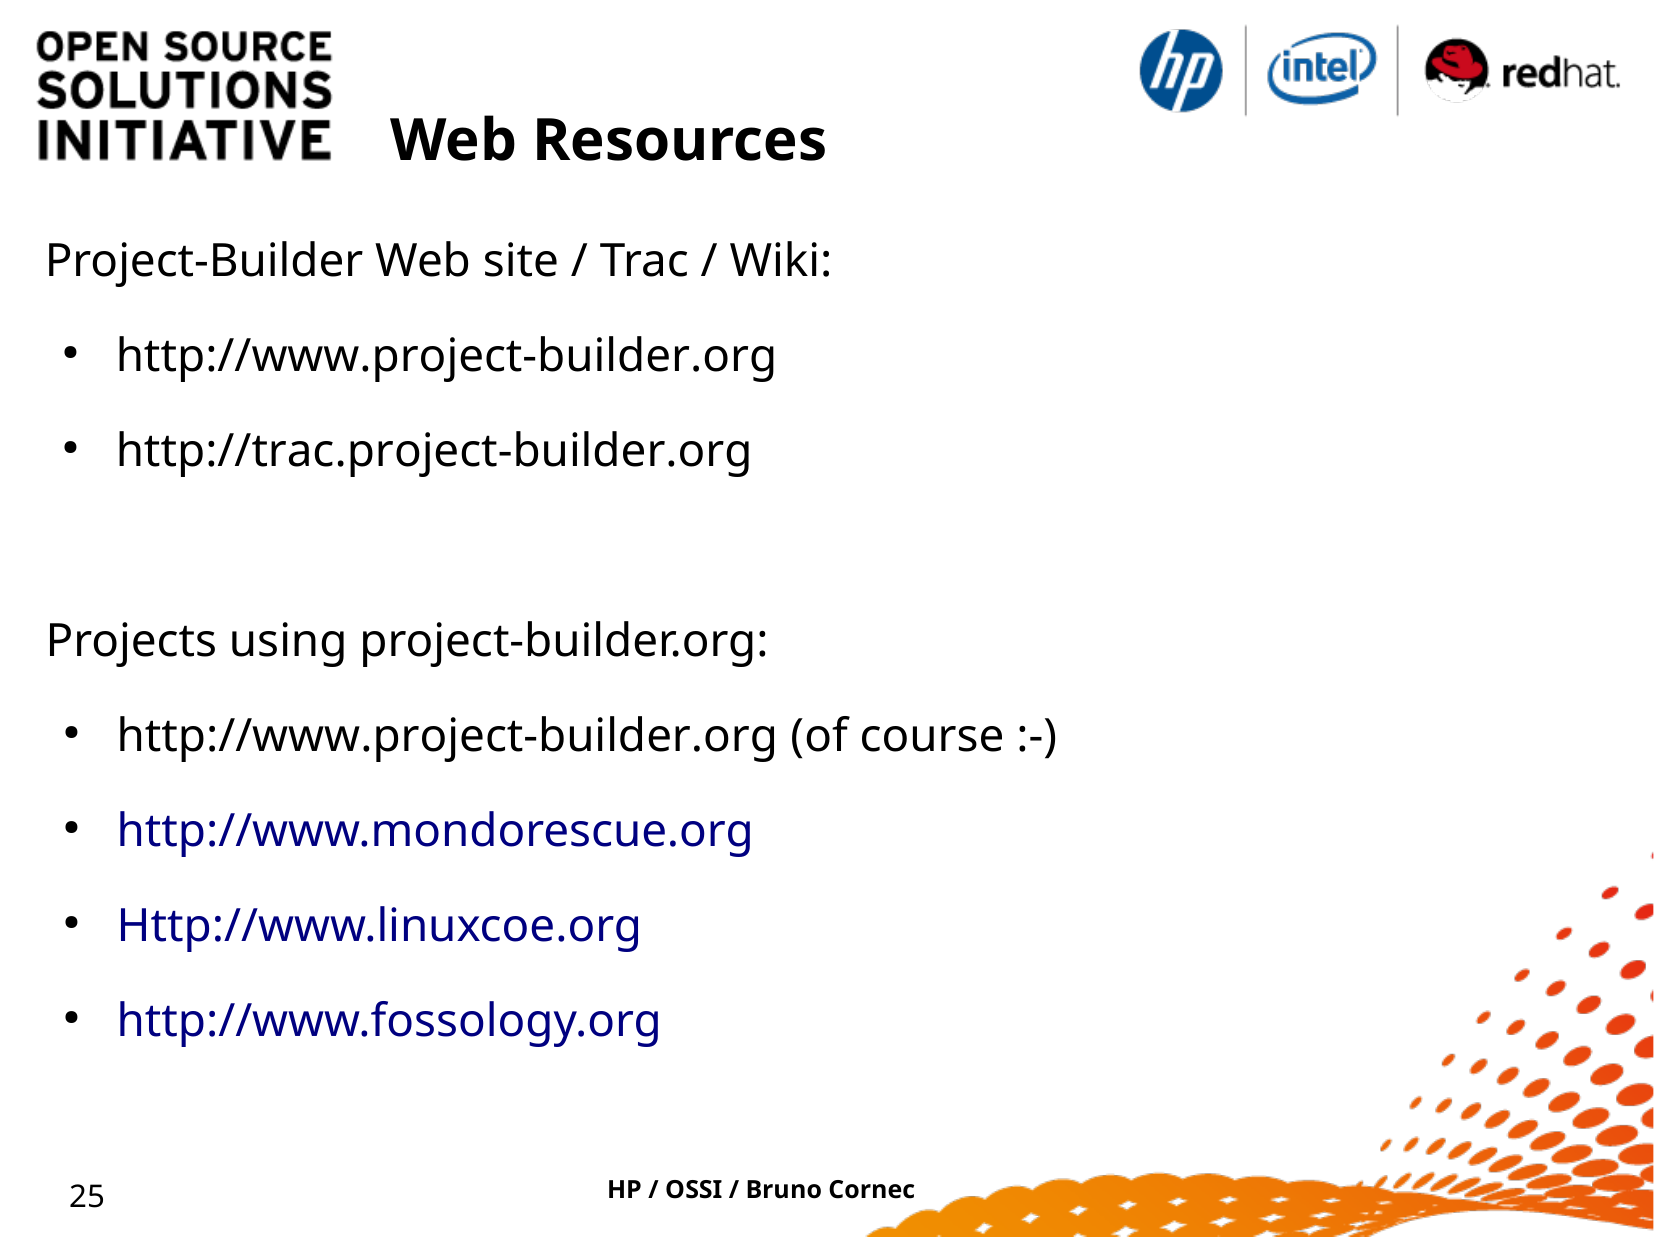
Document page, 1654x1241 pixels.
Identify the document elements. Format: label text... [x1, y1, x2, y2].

list Project-Builder Web site / Trac / Wiki: http://www.project-builder.org http://trac.project-builder.org Projects using project-builder.org: http://www.project-builder.org (of course :-) http://www.mondorescue.org Http://www.linuxcoe.org http://www.fossology.org [44, 227, 1624, 1148]
picture [0, 0, 1654, 1237]
title Web Resources [390, 59, 1360, 221]
